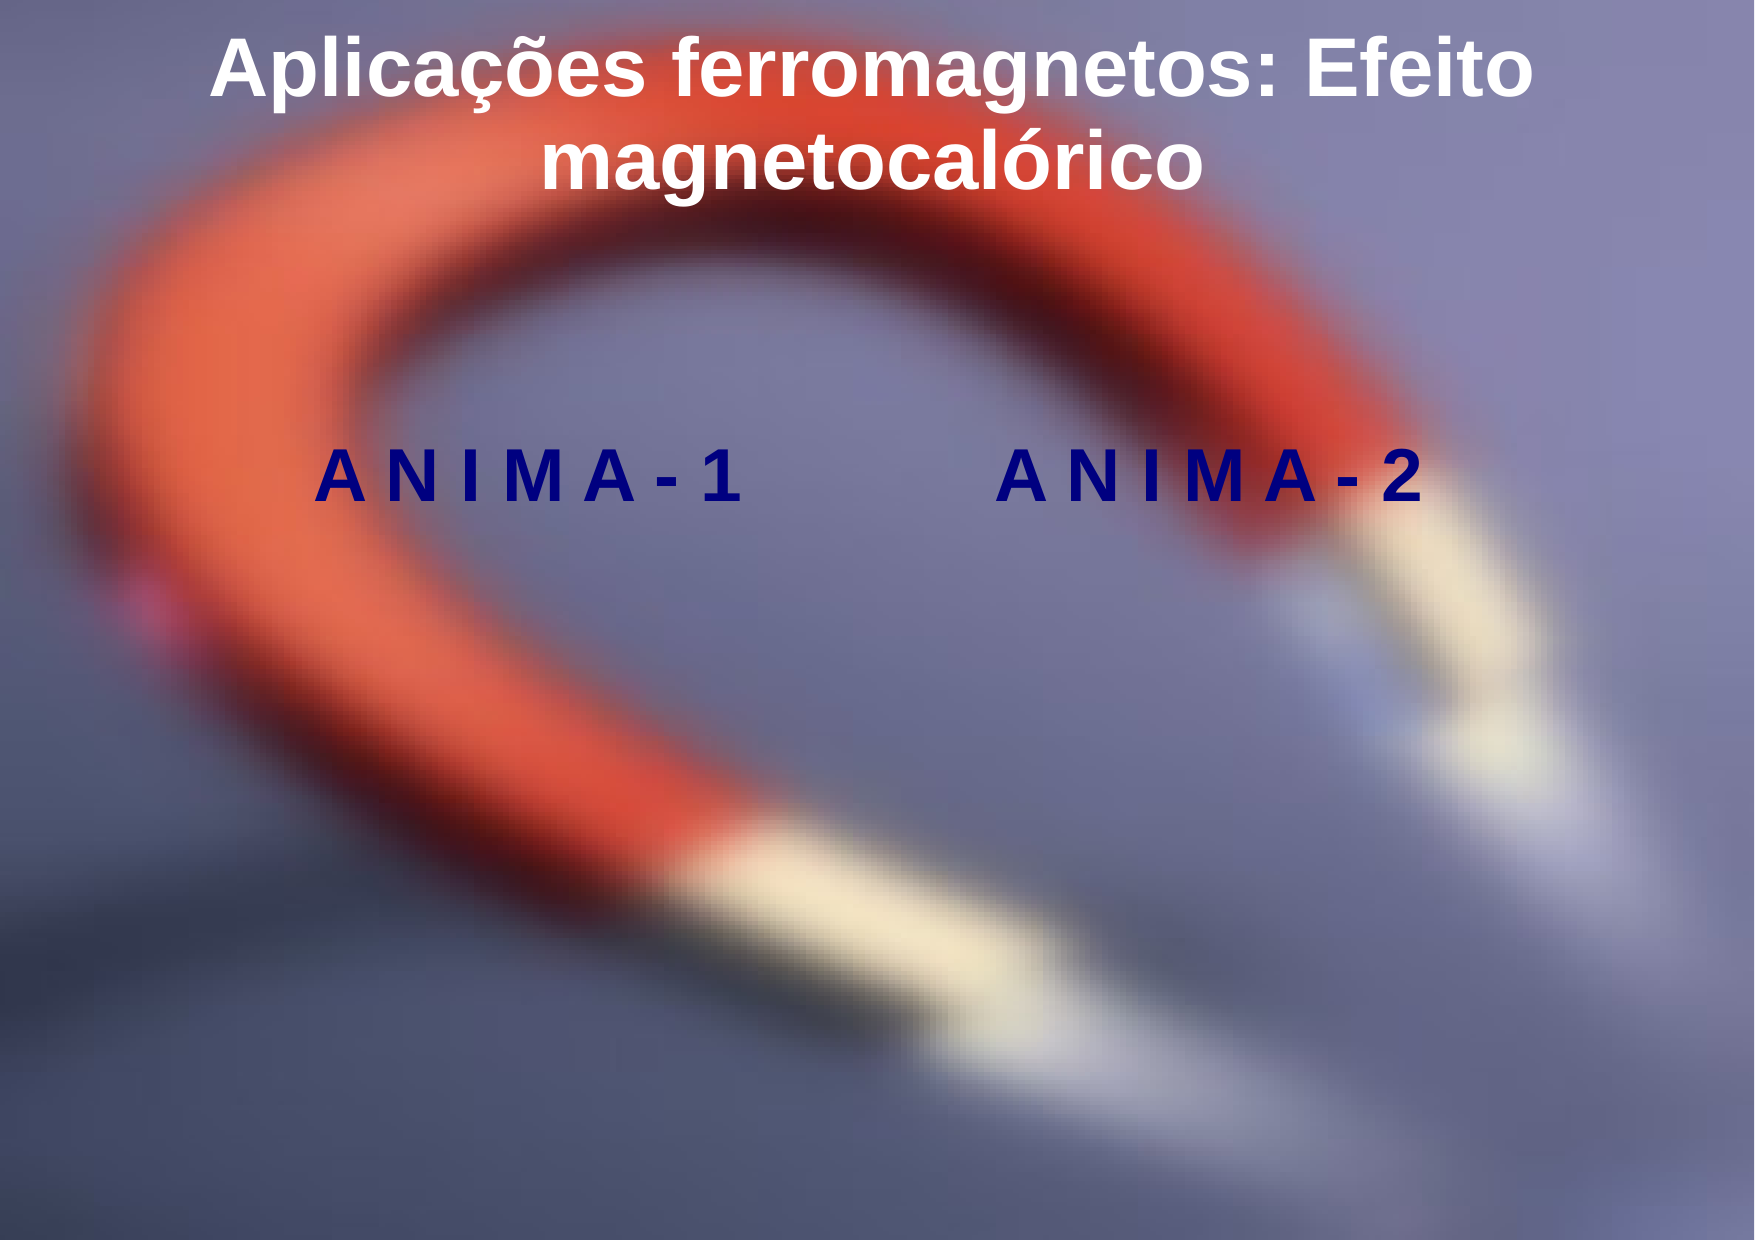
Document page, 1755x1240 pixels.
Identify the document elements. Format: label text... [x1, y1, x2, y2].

text_box A N I M A - 1 [298, 426, 761, 645]
picture [0, 230, 1755, 1240]
title Aplicações ferromagnetos: Efeito magnetocalórico [0, 0, 1755, 230]
text_box A N I M A - 2 [979, 426, 1442, 645]
